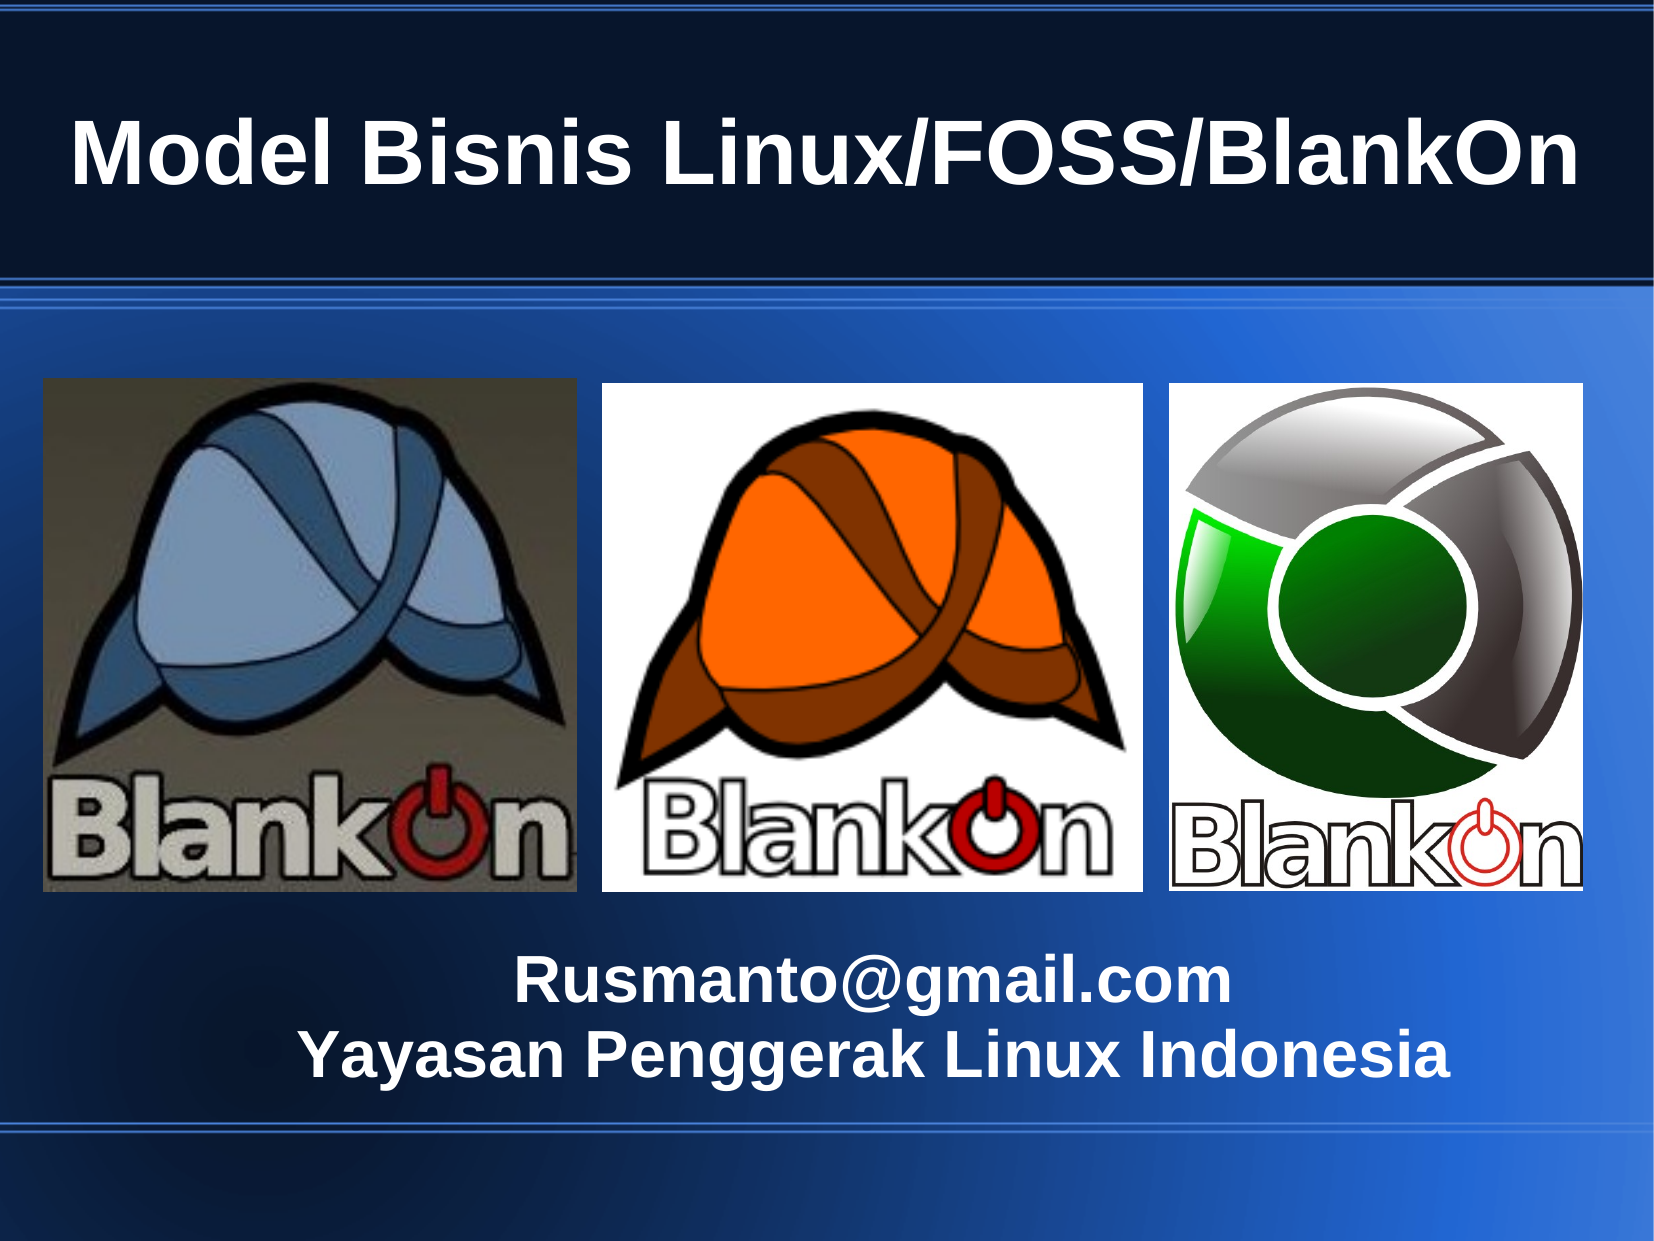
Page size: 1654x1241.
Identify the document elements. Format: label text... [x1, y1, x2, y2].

picture [0, 0, 1654, 1241]
title Model Bisnis Linux/FOSS/BlankOn [59, 49, 1595, 257]
subtitle Rusmanto@gmail.com Yayasan Penggerak Linux Indonesia [178, 344, 1570, 1167]
